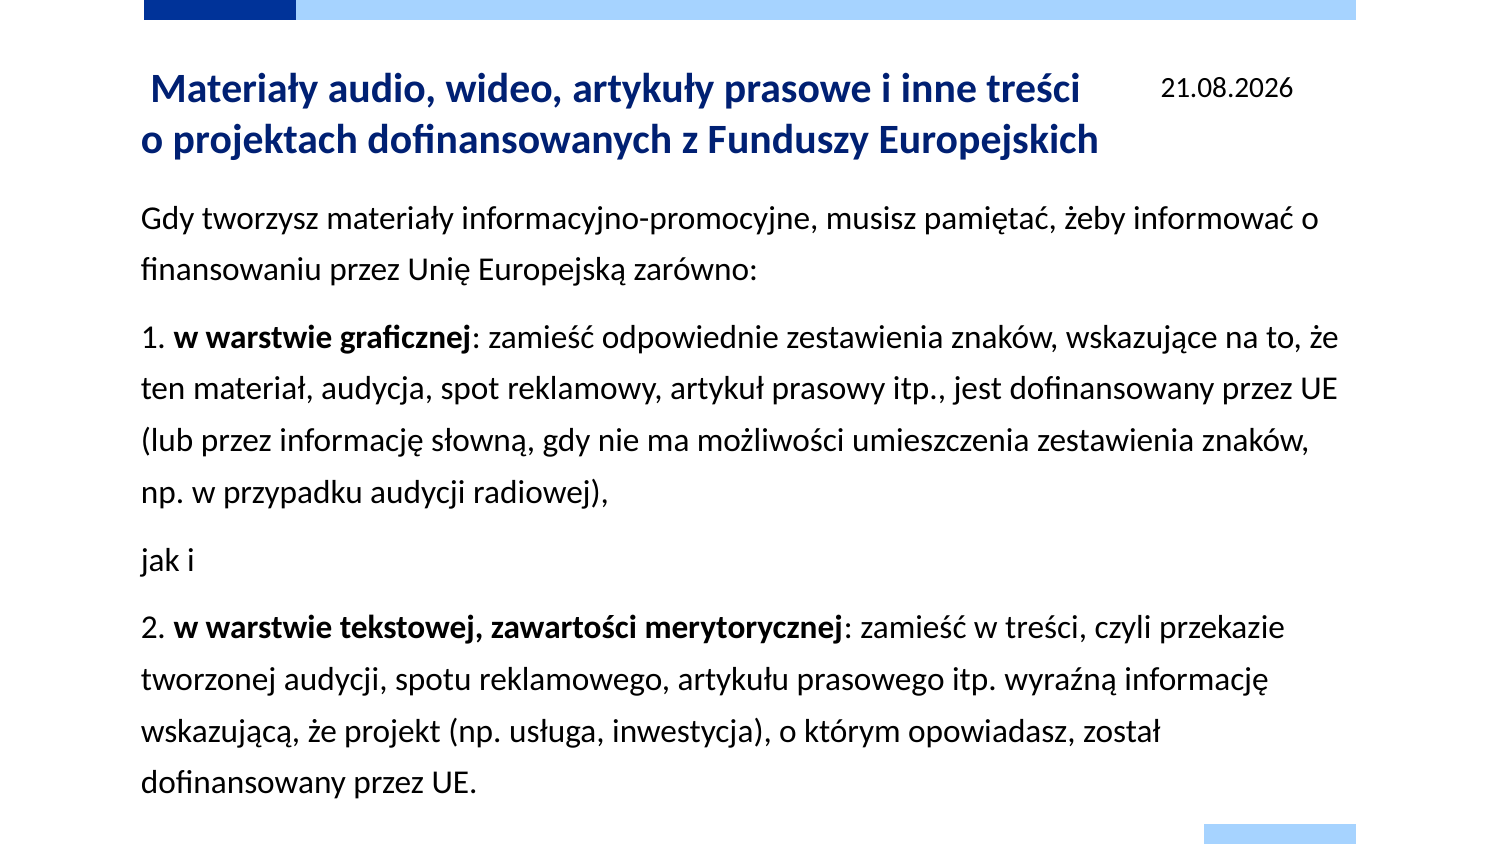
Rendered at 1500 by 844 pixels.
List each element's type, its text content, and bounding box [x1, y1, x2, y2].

title Materiały audio, wideo, artykuły prasowe i inne treści o projektach dofinansowanych z Funduszy Europejskich [140, 60, 1322, 183]
text_box 21.10.2024 [1145, 60, 1347, 102]
list Gdy tworzysz materiały informacyjno-promocyjne, musisz pamiętać, żeby informować o finansowaniu przez Unię Europejską zarówno: 1. w warstwie graficznej: zamieść odpowiednie zestawienia znaków, wskazujące na to, że ten materiał, audycja, spot reklamowy, artykuł prasowy itp., jest dofinansowany przez UE (lub przez informację słowną, gdy nie ma możliwości umieszczenia zestawienia znaków, np. w przypadku audycji radiowej), jak i 2. w warstwie tekstowej, zawartości merytorycznej: zamieść w treści, czyli przekazie tworzonej audycji, spotu reklamowego, artykułu prasowego itp. wyraźną informację wskazującą, że projekt (np. usługa, inwestycja), o którym opowiadasz, został dofinansowany przez UE. [140, 183, 1354, 803]
